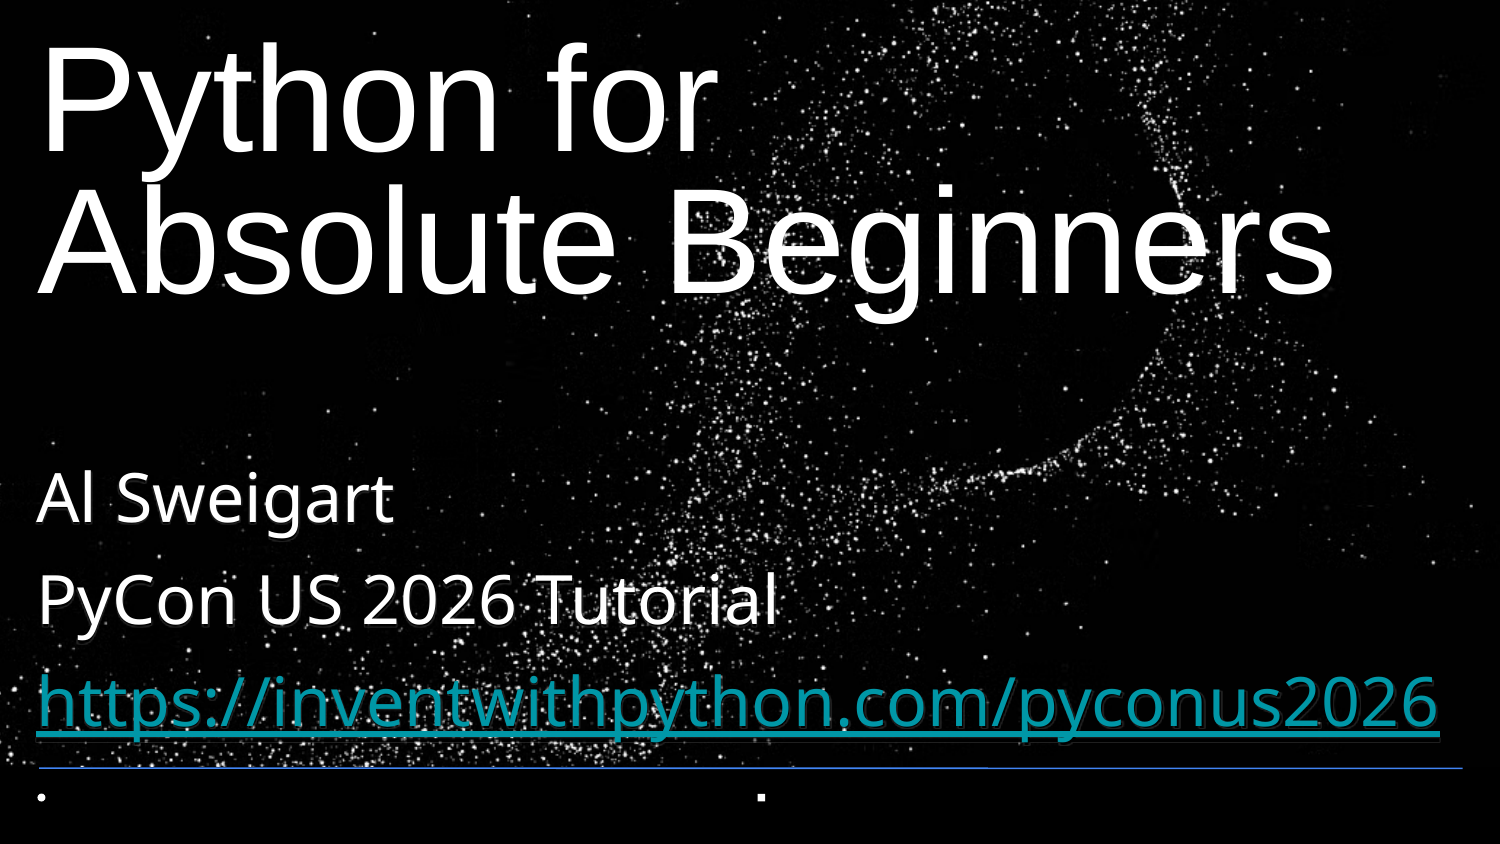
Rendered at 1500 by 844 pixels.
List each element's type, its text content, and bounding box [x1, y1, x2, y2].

subtitle Al Sweigart PyCon US 2026 Tutorial https://inventwithpython.com/pyconus2026 [36, 459, 1481, 745]
picture [0, 0, 1500, 767]
title Python for Absolute Beginners [37, 37, 1439, 399]
